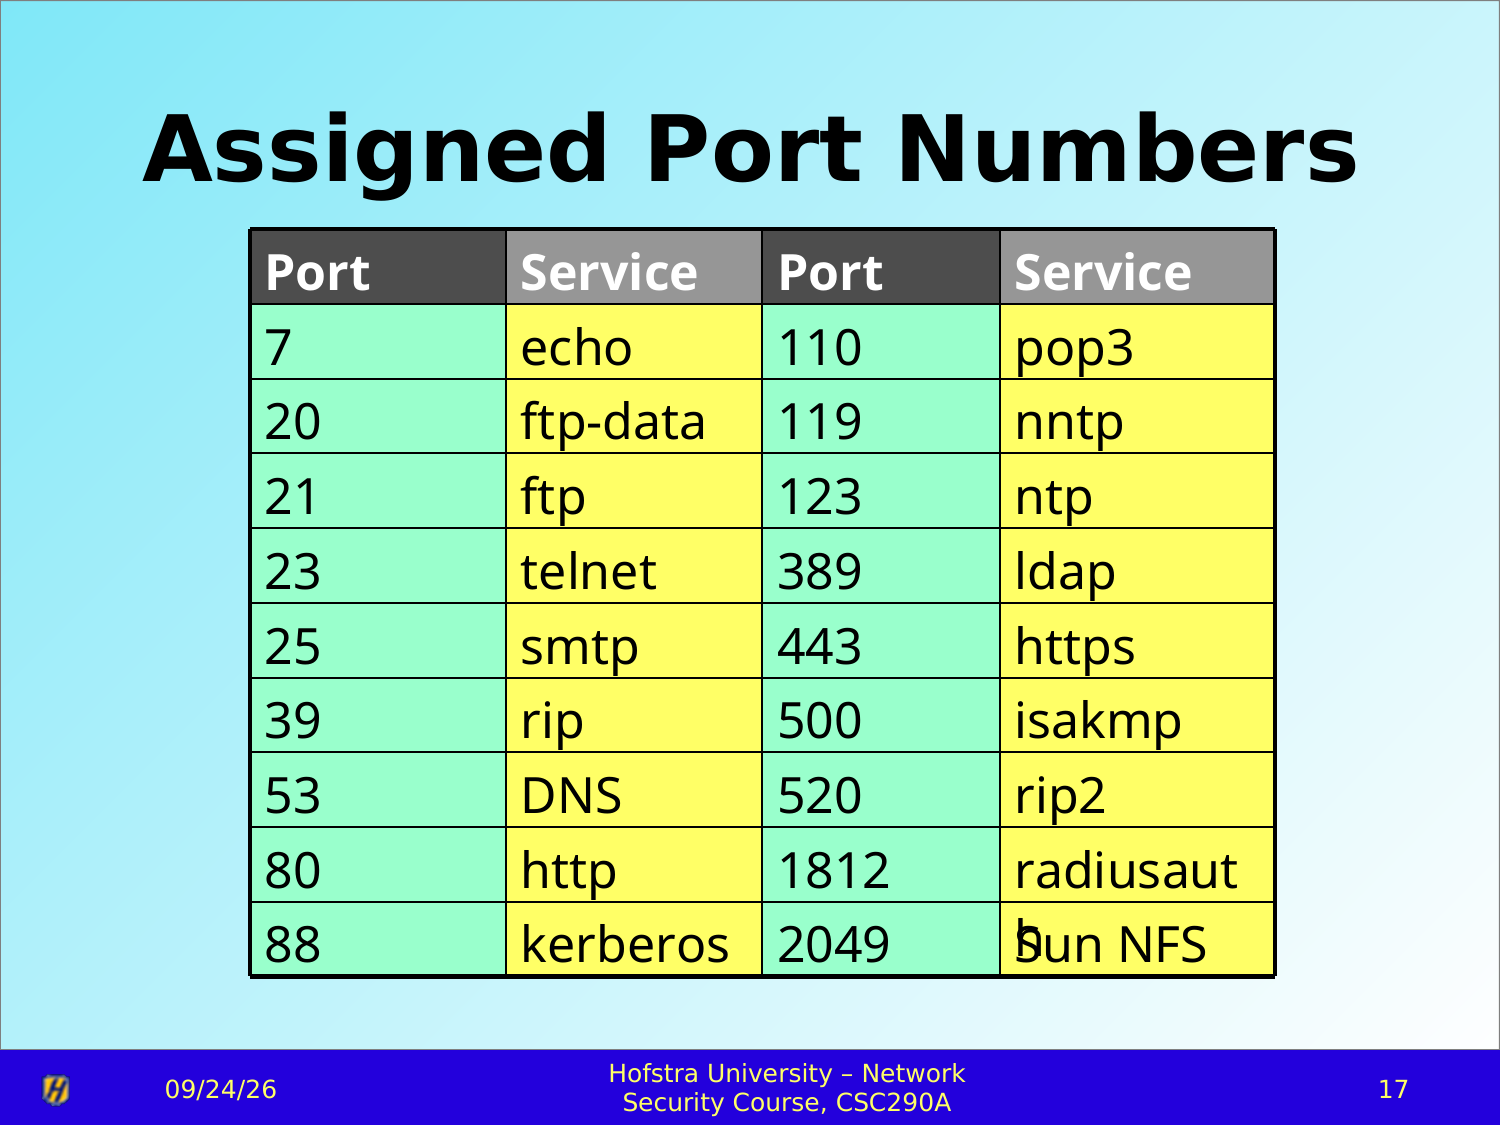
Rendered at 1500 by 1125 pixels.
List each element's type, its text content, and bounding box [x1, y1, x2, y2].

text_box 520 [763, 753, 999, 826]
picture [37, 1072, 76, 1110]
text_box https [1001, 604, 1273, 677]
text_box pop3 [1001, 305, 1273, 378]
text_box 25 [252, 604, 505, 677]
text_box 500 [763, 679, 999, 751]
text_box 80 [252, 828, 505, 901]
text_box 110 [763, 305, 999, 378]
text_box ntp [1001, 454, 1273, 527]
text_box 119 [763, 380, 999, 452]
text_box 7 [252, 305, 505, 378]
text_box 53 [252, 753, 505, 826]
title Assigned Port Numbers [112, 85, 1391, 212]
text_box Sun NFS [1001, 903, 1273, 974]
text_box 23 [252, 529, 505, 602]
text_box 2049 [763, 903, 999, 974]
text_box rip2 [1001, 753, 1273, 826]
text_box 39 [252, 679, 505, 751]
text_box http [507, 828, 761, 901]
text_box echo [507, 305, 761, 378]
text_box 20 [252, 380, 505, 452]
text_box ldap [1001, 529, 1273, 602]
text_box 88 [252, 903, 505, 974]
text_box DNS [507, 753, 761, 826]
text_box 1812 [763, 828, 999, 901]
text_box 389 [763, 529, 999, 602]
text_box 443 [763, 604, 999, 677]
text_box ftp [507, 454, 761, 527]
text_box Port [763, 231, 999, 303]
text_box 123 [763, 454, 999, 527]
text_box kerberos [507, 903, 761, 974]
text_box telnet [507, 529, 761, 602]
text_box isakmp [1001, 679, 1273, 751]
text_box Service [1001, 231, 1273, 303]
text_box rip [507, 679, 761, 751]
text_box smtp [507, 604, 761, 677]
text_box ftp-data [507, 380, 761, 452]
text_box nntp [1001, 380, 1273, 452]
text_box Port [252, 231, 505, 303]
text_box radiusauth [1001, 828, 1273, 901]
text_box 21 [252, 454, 505, 527]
text_box Service [507, 231, 761, 303]
